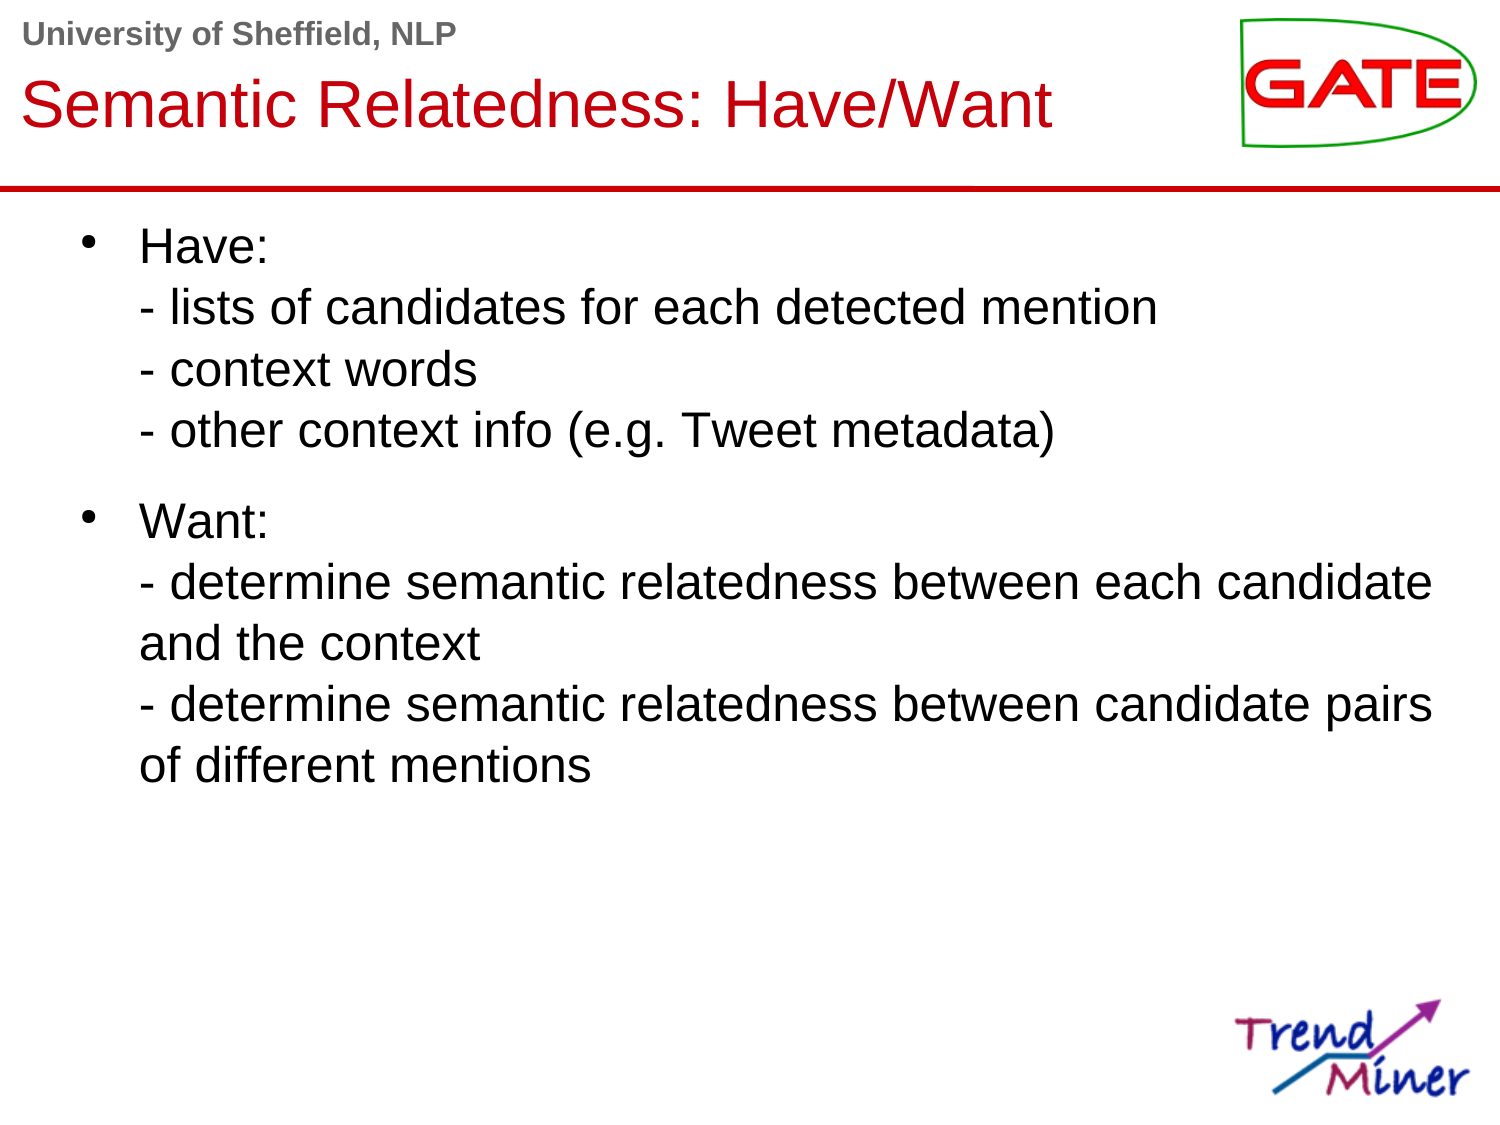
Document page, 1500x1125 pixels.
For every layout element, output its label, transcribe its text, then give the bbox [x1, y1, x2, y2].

picture [1204, 992, 1496, 1118]
list Have: - lists of candidates for each detected mention - context words - other context info (e.g. Tweet metadata) Want: - determine semantic relatedness between each candidate and the context - determine semantic relatedness between candidate pairs of different mentions [23, 212, 1477, 1063]
title Semantic Relatedness: Have/Want [20, 45, 1240, 166]
picture [1240, 18, 1477, 148]
